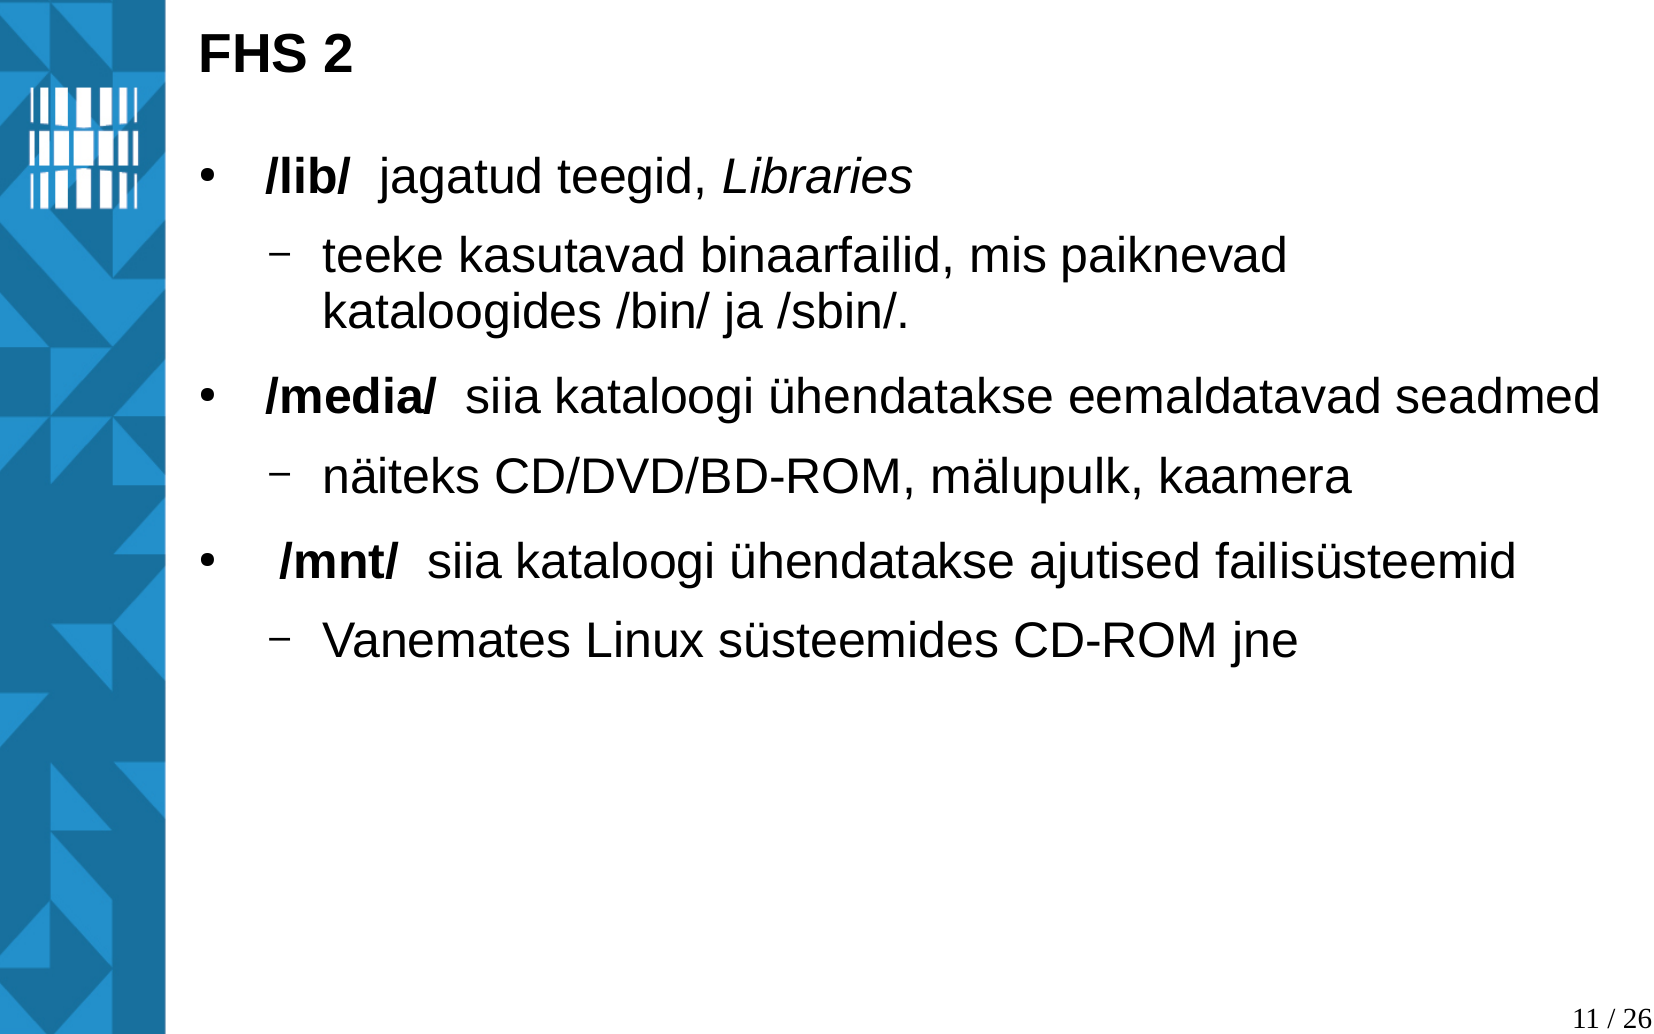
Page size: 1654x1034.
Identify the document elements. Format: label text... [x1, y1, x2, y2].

title FHS 2 [198, 1, 1601, 105]
list /lib/ jagatud teegid, Libraries teeke kasutavad binaarfailid, mis paiknevad kataloogides /bin/ ja /sbin/. /media/ siia kataloogi ühendatakse eemaldatavad seadmed näiteks CD/DVD/BD-ROM, mälupulk, kaamera /mnt/ siia kataloogi ühendatakse ajutised failisüsteemid Vanemates Linux süsteemides CD-ROM jne [180, 148, 1636, 916]
